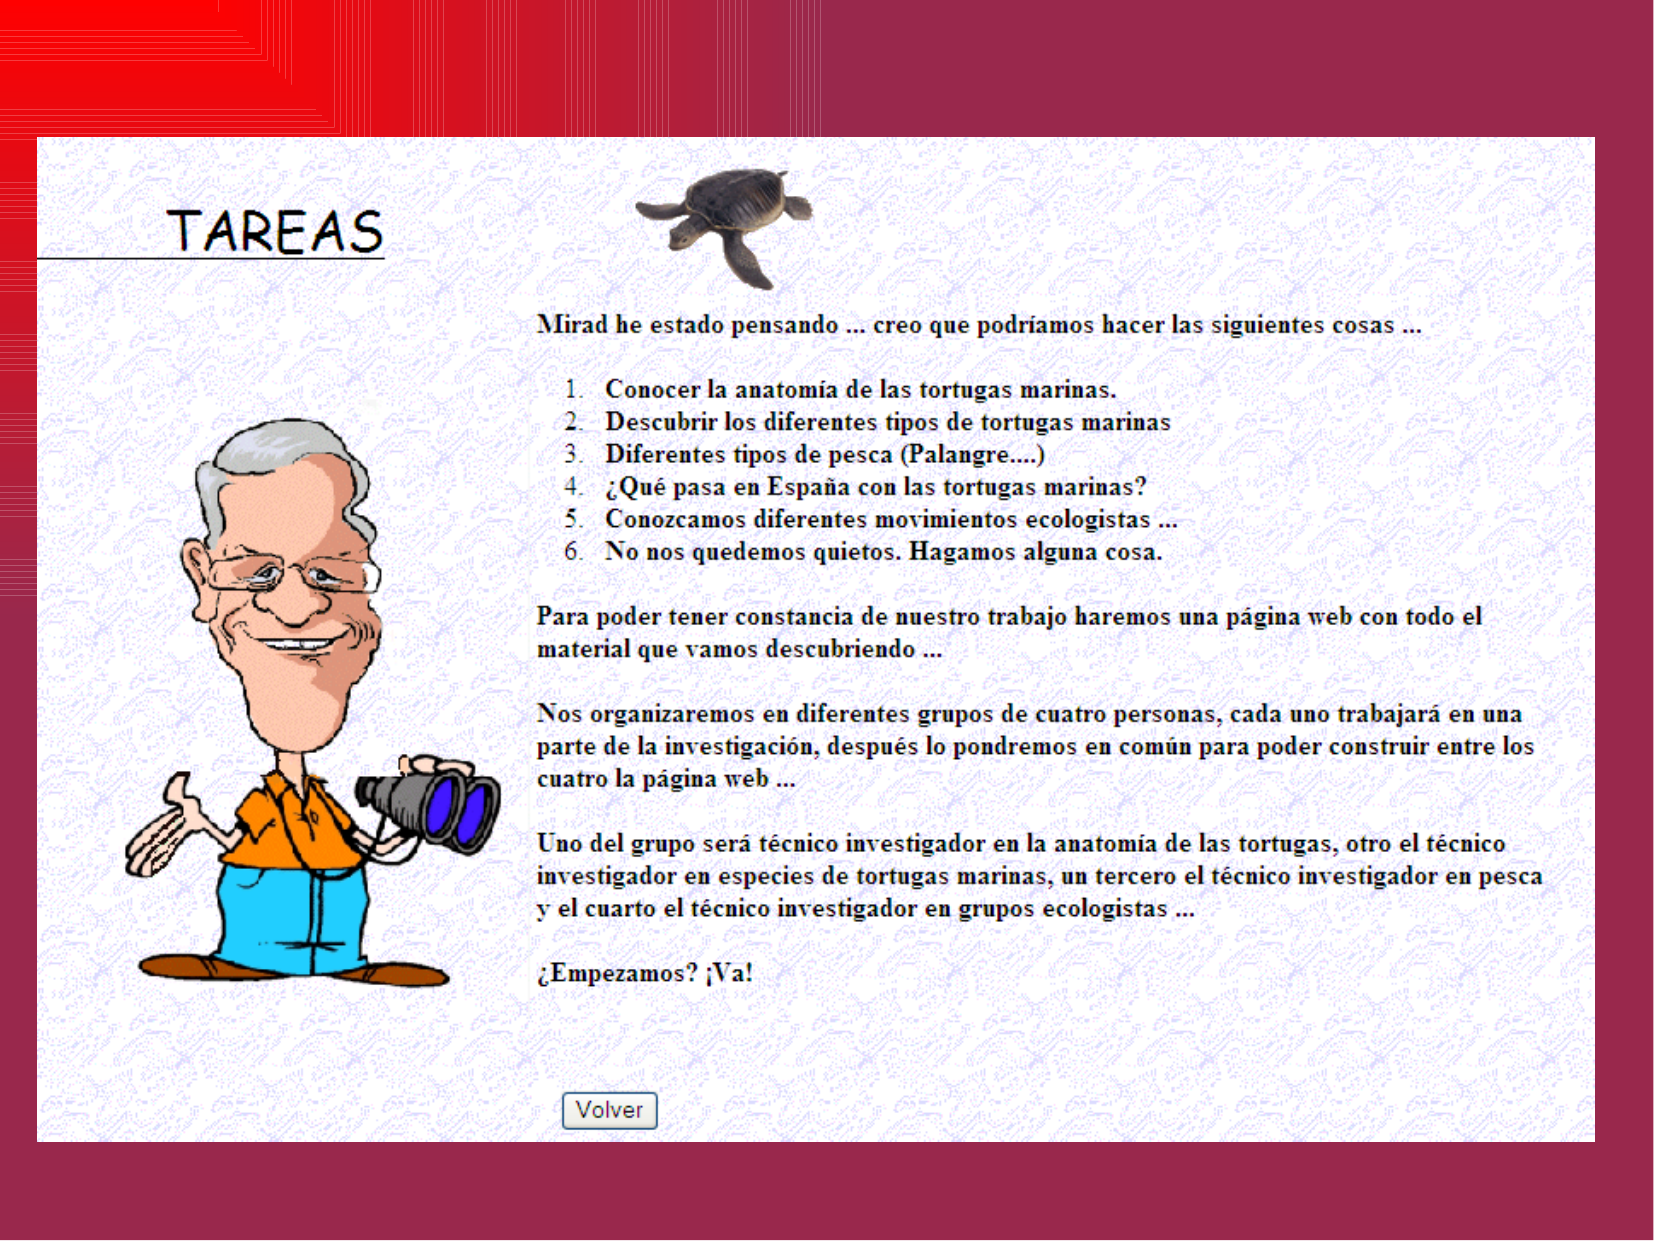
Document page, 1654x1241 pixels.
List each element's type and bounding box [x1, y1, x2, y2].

picture [37, 137, 1595, 1142]
